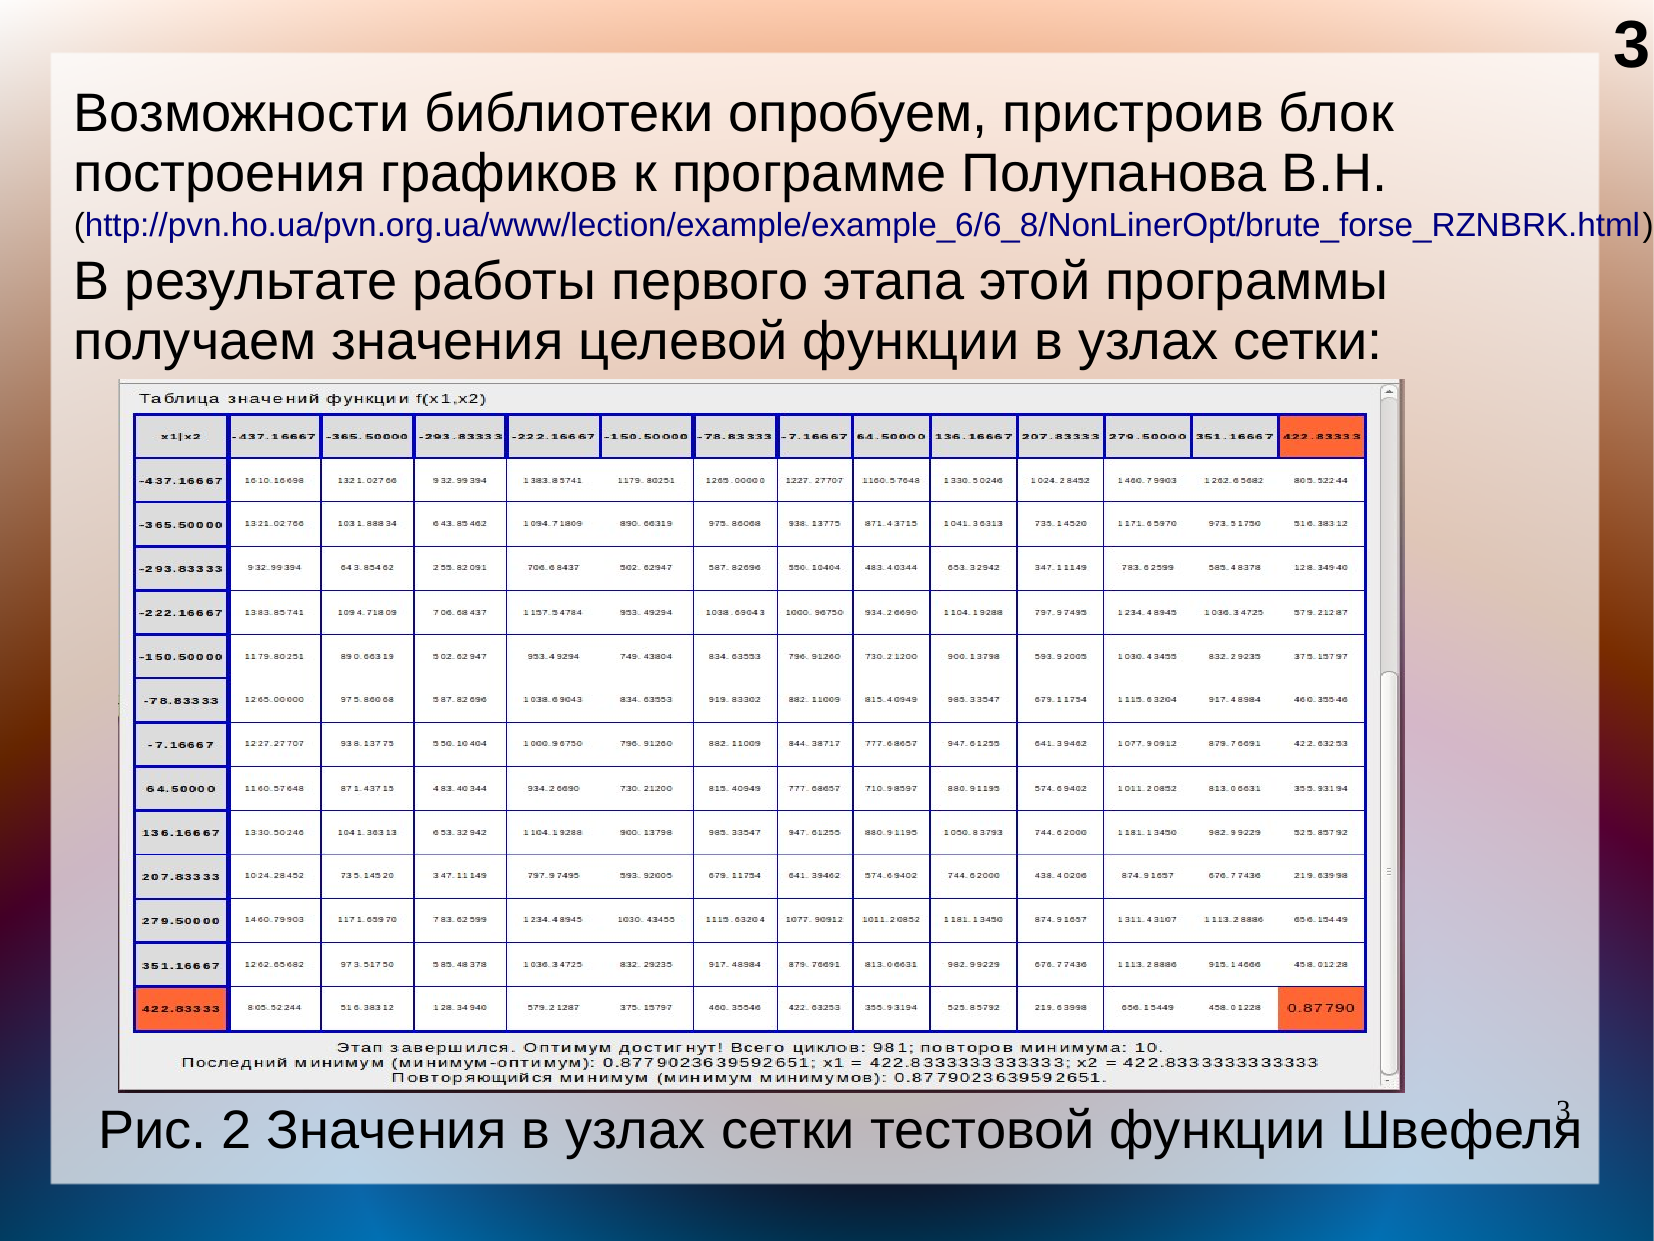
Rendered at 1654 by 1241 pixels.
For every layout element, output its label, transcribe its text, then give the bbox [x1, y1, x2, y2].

picture [0, 0, 1654, 1241]
text_box <номер> Возможности библиотеки опробуем, пристроив блок построения графиков к программе Полупанова В.Н. (http://pvn.ho.ua/pvn.org.ua/www/lection/example/example_6/6_8/NonLinerOpt/brute_forse_RZNBRK.html) В результате работы первого этапа этой программы получаем значения целевой функции в узлах сетки: [59, 0, 1654, 402]
text_box Рис. 2 Значения в узлах сетки тестовой функции Швефеля [59, 1092, 1625, 1241]
